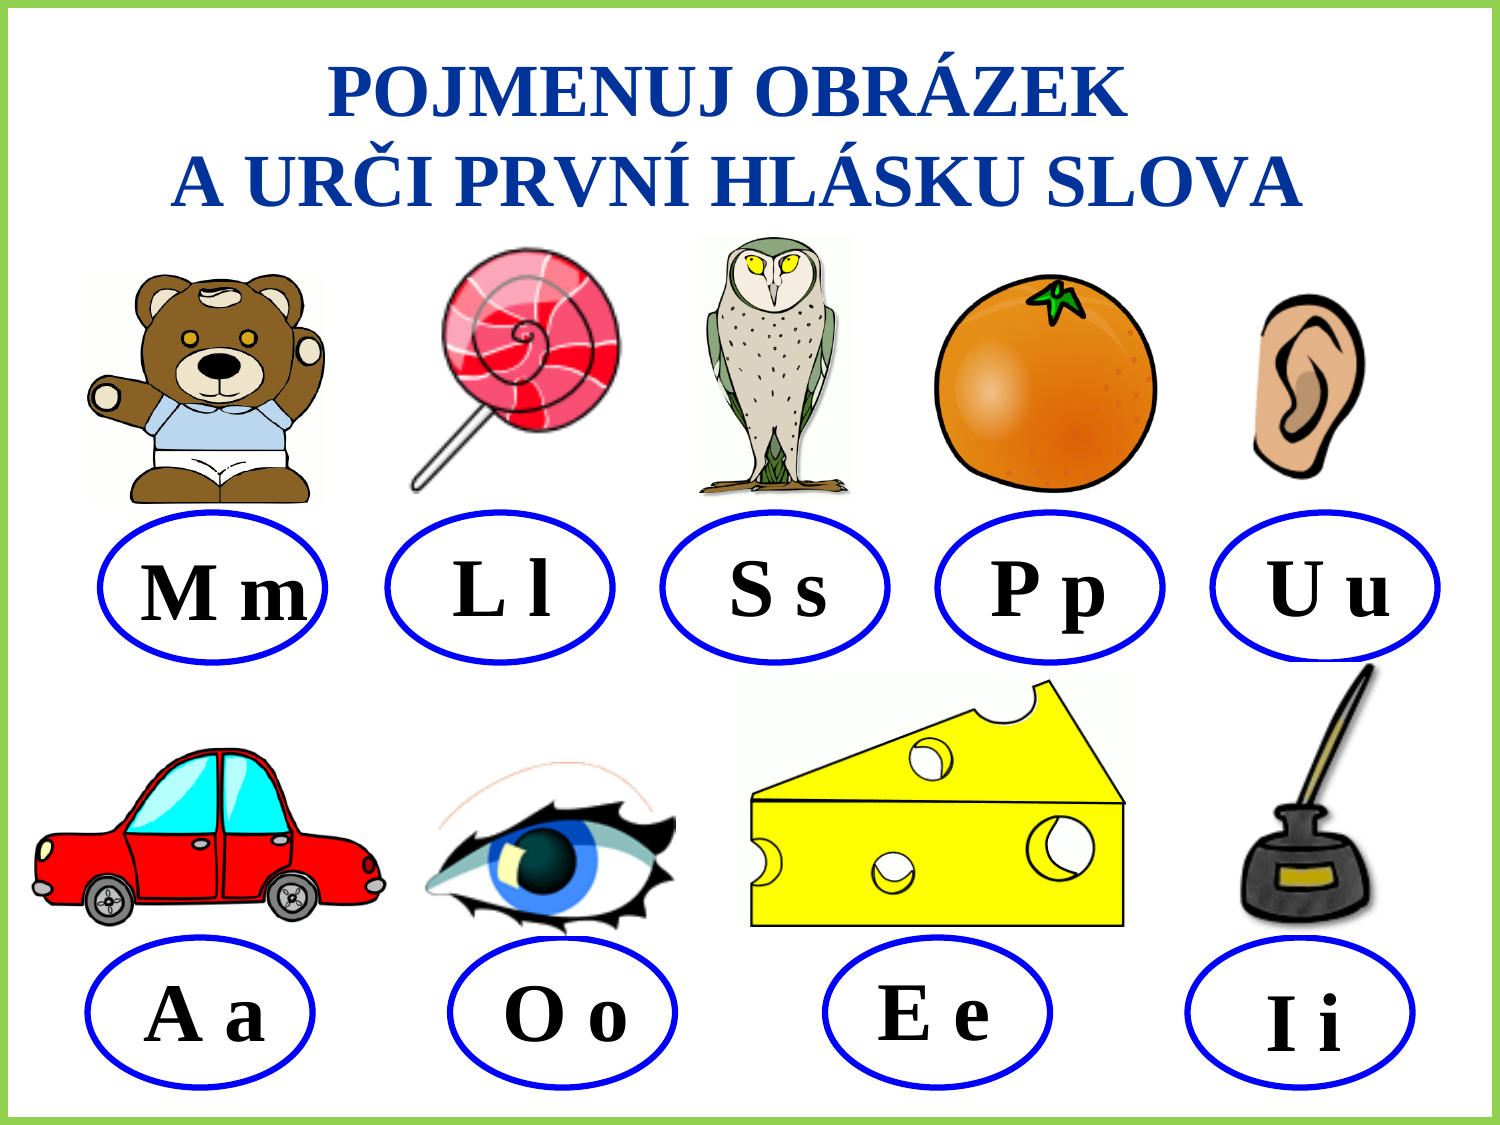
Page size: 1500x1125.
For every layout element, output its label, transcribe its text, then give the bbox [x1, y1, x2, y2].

text_box E e [862, 949, 1006, 1065]
title POJMENUJ OBRÁZEK A URČI PRVNÍ HLÁSKU SLOVA [99, 33, 1375, 229]
text_box A a [128, 950, 281, 1066]
picture [87, 274, 325, 504]
picture [924, 262, 1160, 497]
text_box O o [487, 950, 651, 1066]
picture [24, 737, 388, 928]
text_box P p [975, 525, 1123, 641]
picture [375, 243, 625, 494]
text_box S s [714, 525, 844, 641]
text_box L l [437, 525, 567, 641]
picture [699, 237, 852, 501]
text_box I i [1250, 960, 1357, 1077]
picture [1224, 287, 1426, 488]
picture [737, 674, 1126, 927]
text_box M m [125, 529, 324, 646]
text_box U u [1250, 525, 1408, 641]
picture [425, 762, 676, 936]
picture [1237, 662, 1385, 935]
